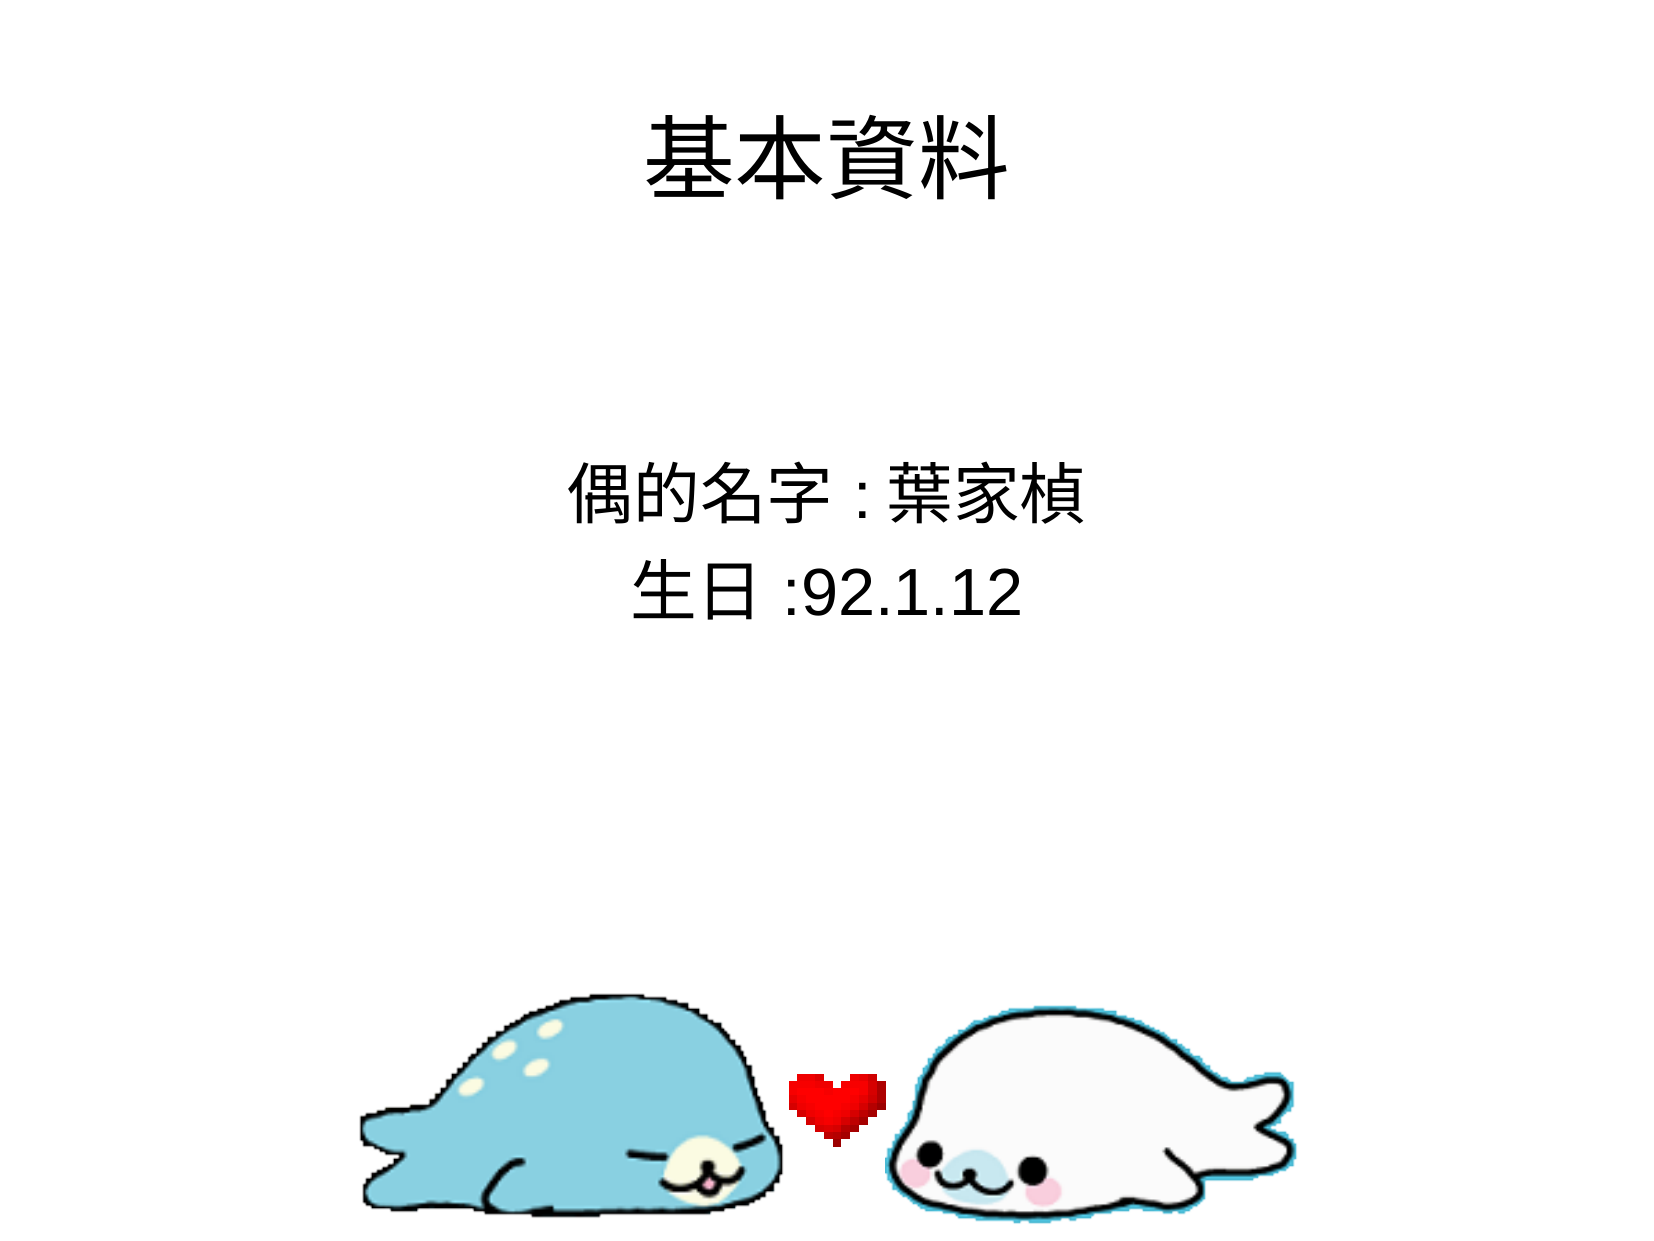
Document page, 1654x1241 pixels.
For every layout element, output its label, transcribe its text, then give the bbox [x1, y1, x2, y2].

picture [358, 1010, 1300, 1241]
title 基本資料 [82, 49, 1571, 257]
subtitle 偶的名字:葉家楨 生日:92.1.12 [82, 290, 1571, 1010]
